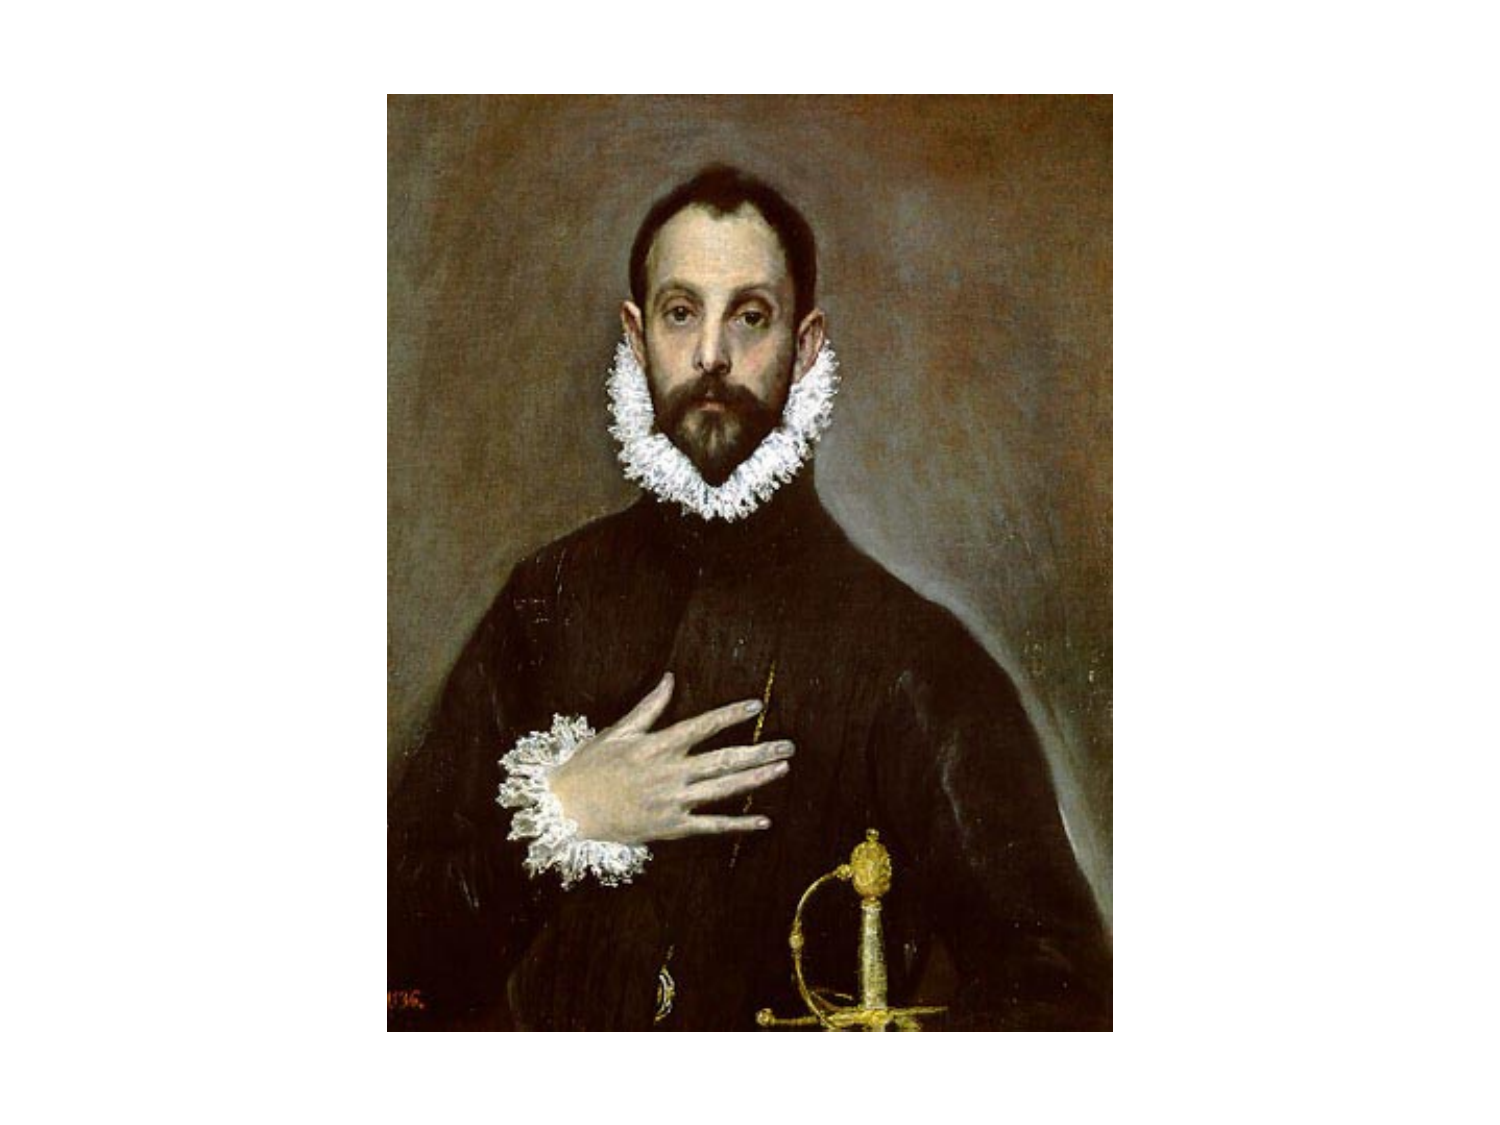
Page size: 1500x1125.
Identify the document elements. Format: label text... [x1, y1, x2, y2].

picture [387, 94, 1113, 1032]
title El Greco [75, 20, 1425, 257]
